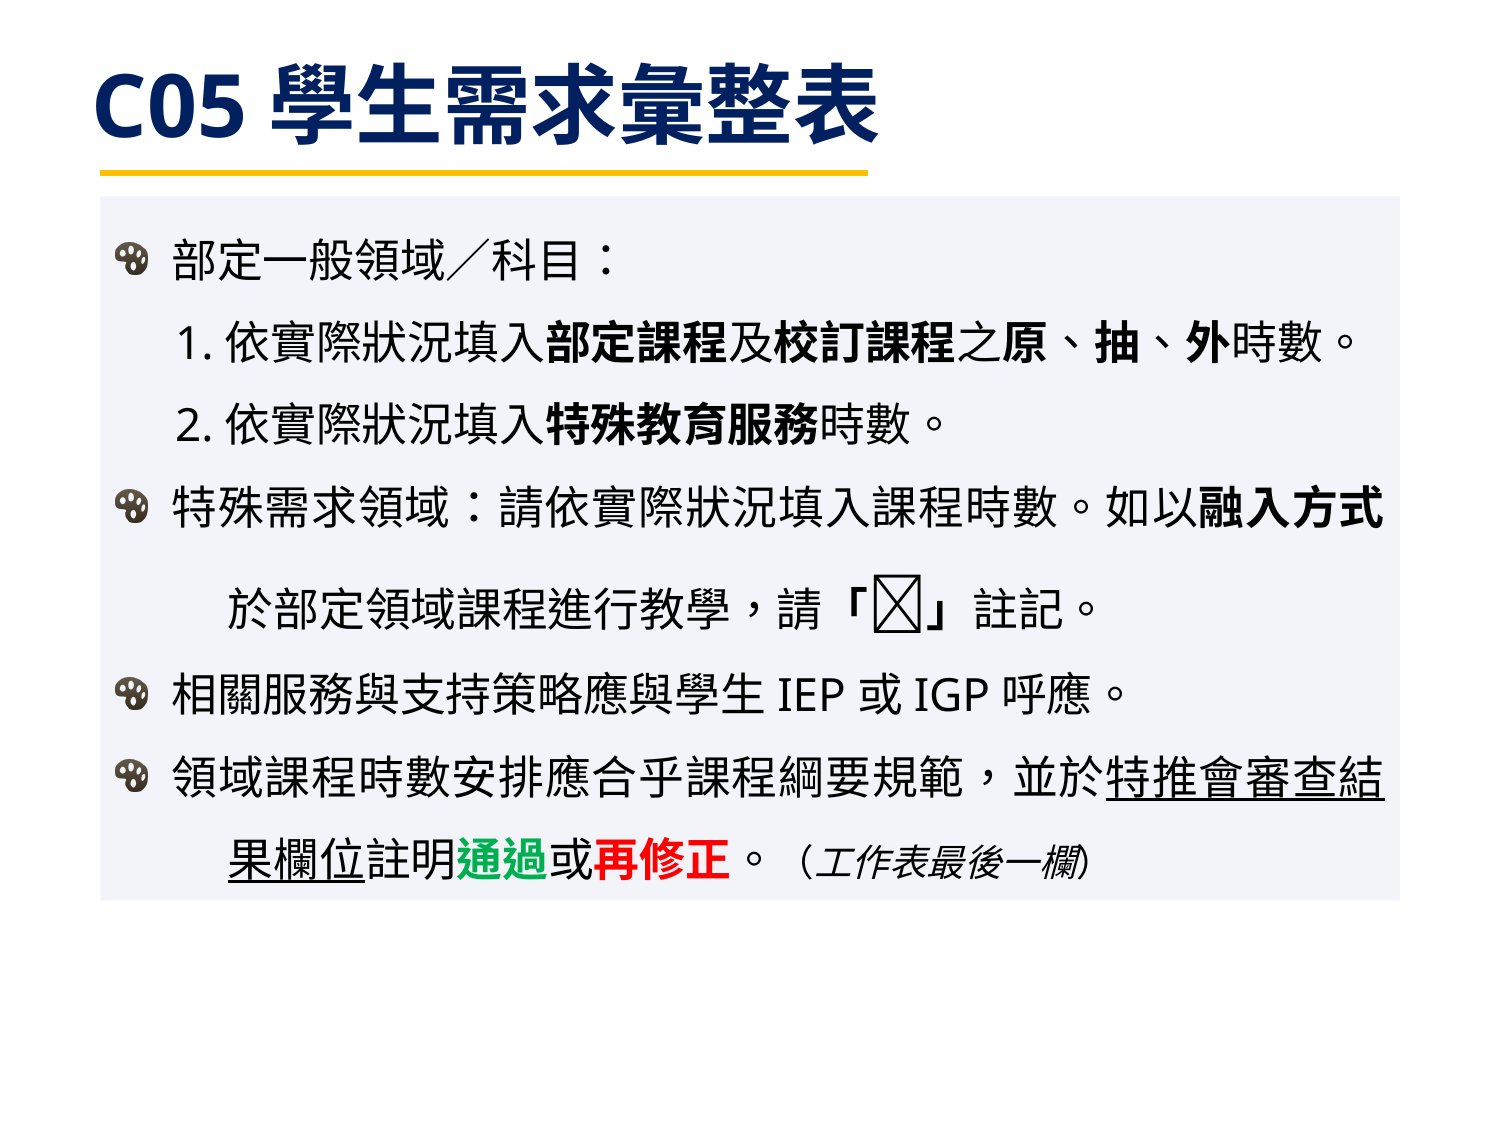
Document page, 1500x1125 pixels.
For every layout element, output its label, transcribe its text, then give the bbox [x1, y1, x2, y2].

text_box C05學生需求彙整表 [76, 42, 890, 164]
text_box 部定一般領域／科目： 1.依實際狀況填入部定課程及校訂課程之原、抽、外時數。 2.依實際狀況填入特殊教育服務時數。 特殊需求領域：請依實際狀況填入課程時數。如以融入方式於部定領域課程進行教學，請「」註記。 相關服務與支持策略應與學生IEP或IGP呼應。 領域課程時數安排應合乎課程綱要規範，並於特推會審查結果欄位註明通過或再修正。（工作表最後一欄） [100, 196, 1400, 901]
